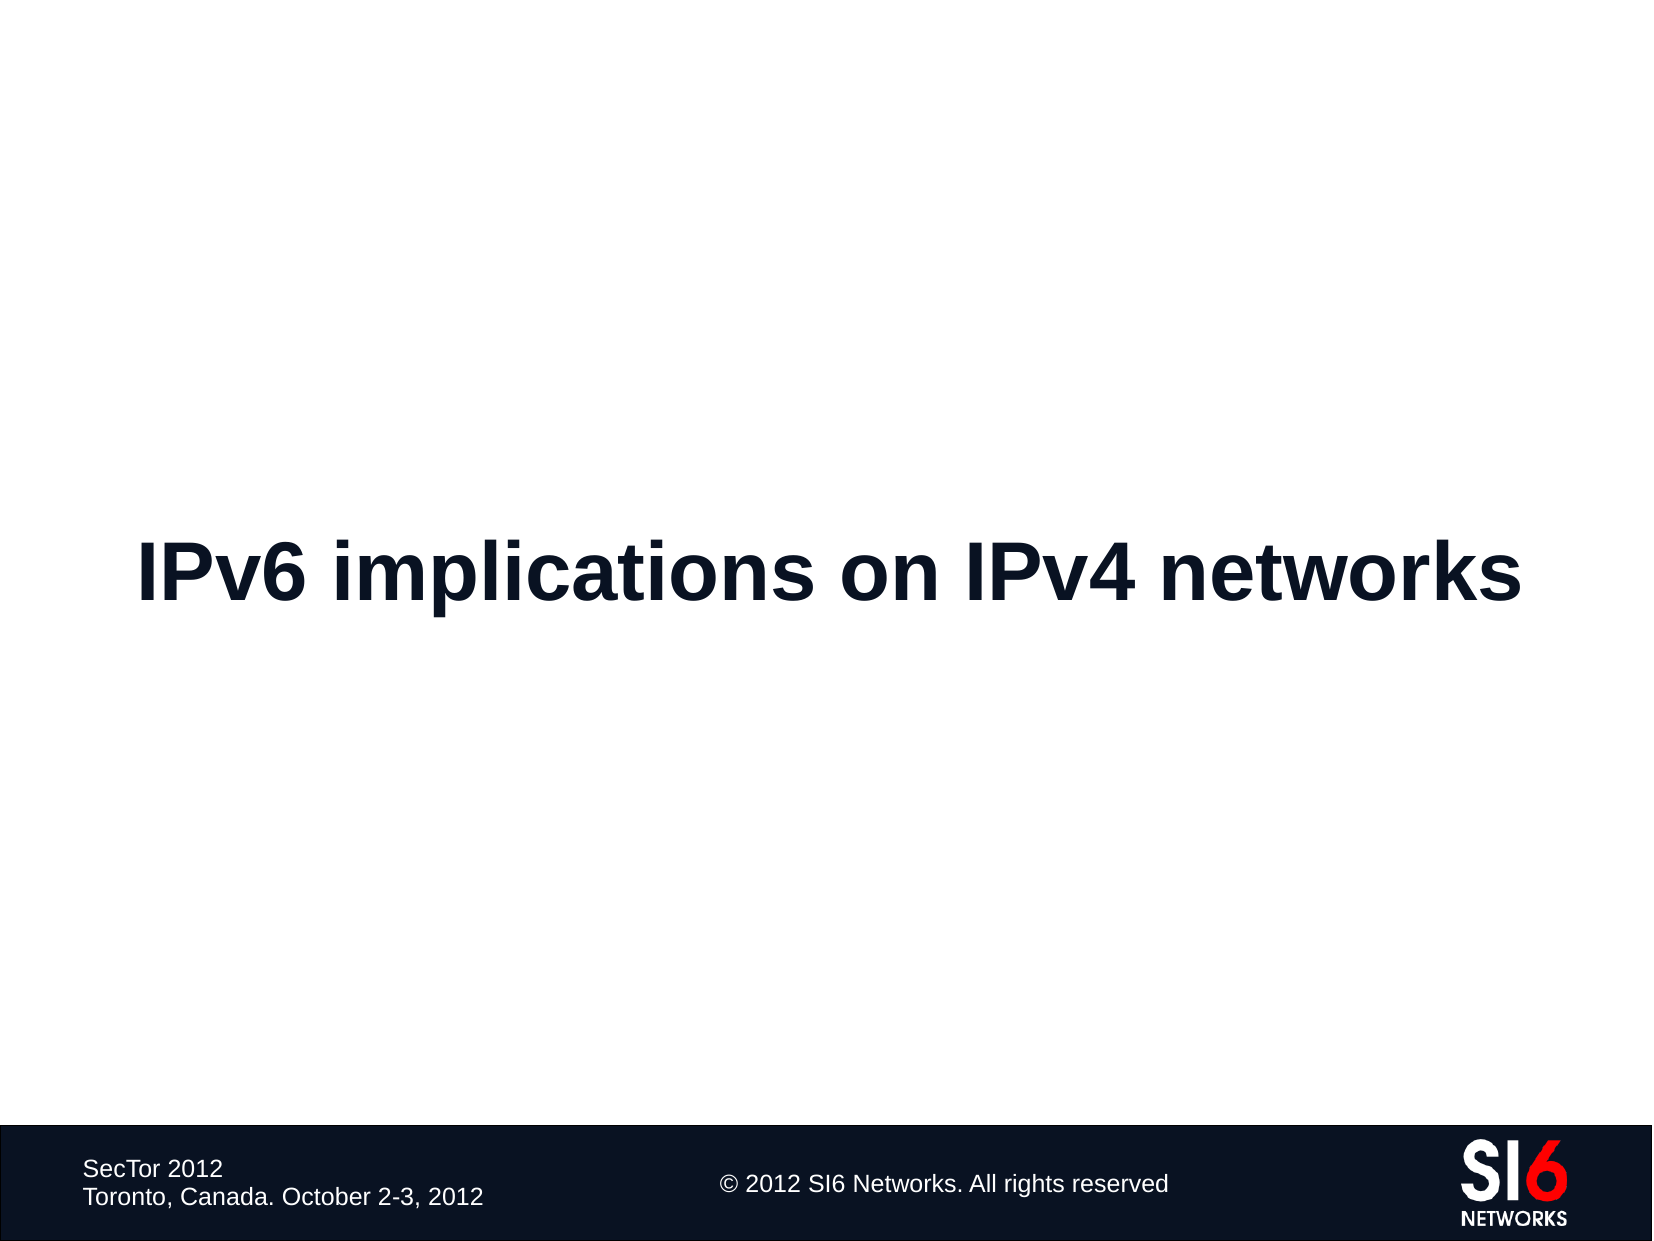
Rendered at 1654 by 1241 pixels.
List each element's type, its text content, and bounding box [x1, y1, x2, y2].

title IPv6 implications on IPv4 networks [86, 467, 1576, 676]
picture [1461, 1139, 1567, 1226]
